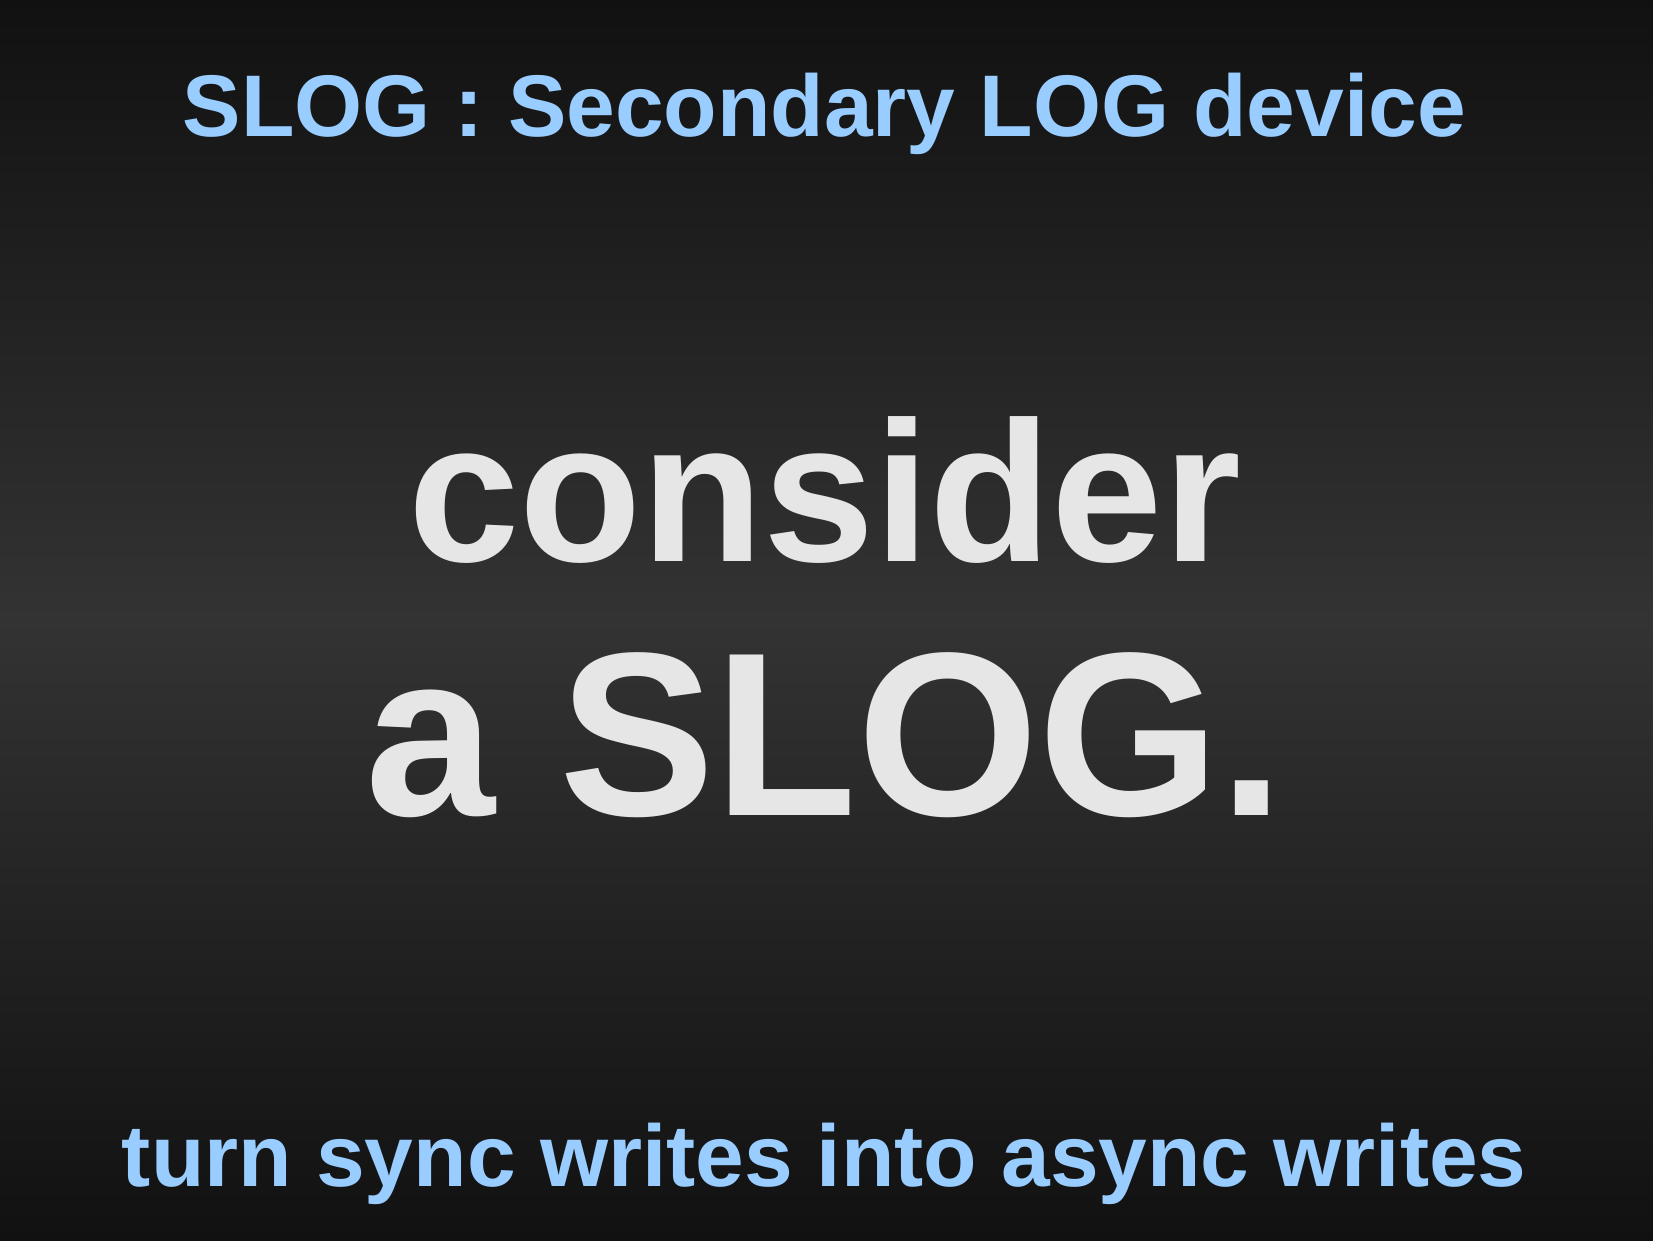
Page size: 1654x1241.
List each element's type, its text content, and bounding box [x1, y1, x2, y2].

title SLOG : Secondary LOG device [0, 2, 1651, 211]
title consider a SLOG. turn sync writes into async writes [0, 345, 1651, 1241]
